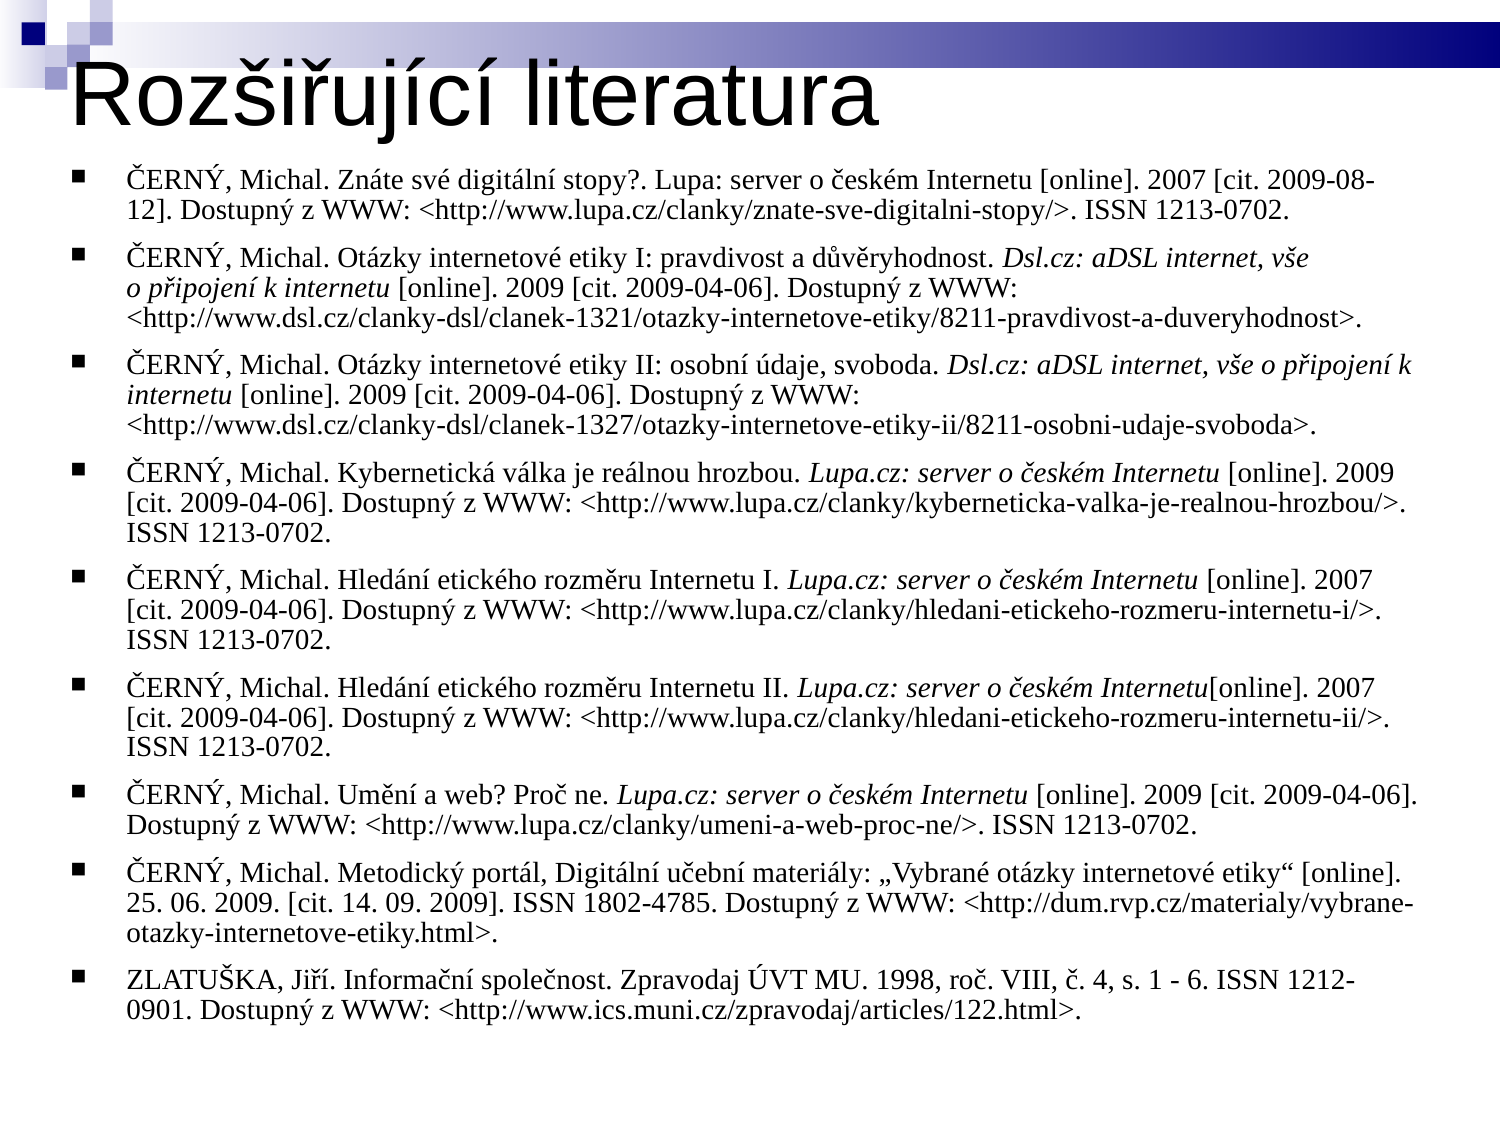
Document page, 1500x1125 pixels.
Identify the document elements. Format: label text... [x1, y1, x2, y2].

title Rozšiřující literatura [69, 7, 1420, 181]
list ČERNÝ, Michal. Znáte své digitální stopy?. Lupa: server o českém Internetu [online]. 2007 [cit. 2009-08-12]. Dostupný z WWW: <http://www.lupa.cz/clanky/znate-sve-digitalni-stopy/>. ISSN 1213-0702. ČERNÝ, Michal. Otázky internetové etiky I: pravdivost a důvěryhodnost. Dsl.cz: aDSL internet, vše o připojení k internetu [online]. 2009 [cit. 2009-04-06]. Dostupný z WWW: <http://www.dsl.cz/clanky-dsl/clanek-1321/otazky-internetove-etiky/8211-pravdivost-a-duveryhodnost>. ČERNÝ, Michal. Otázky internetové etiky II: osobní údaje, svoboda. Dsl.cz: aDSL internet, vše o připojení k internetu [online]. 2009 [cit. 2009-04-06]. Dostupný z WWW: <http://www.dsl.cz/clanky-dsl/clanek-1327/otazky-internetove-etiky-ii/8211-osobni-udaje-svoboda>. ČERNÝ, Michal. Kybernetická válka je reálnou hrozbou. Lupa.cz: server o českém Internetu [online]. 2009 [cit. 2009-04-06]. Dostupný z WWW: <http://www.lupa.cz/clanky/kyberneticka-valka-je-realnou-hrozbou/>. ISSN 1213-0702. ČERNÝ, Michal. Hledání etického rozměru Internetu I. Lupa.cz: server o českém Internetu [online]. 2007 [cit. 2009-04-06]. Dostupný z WWW: <http://www.lupa.cz/clanky/hledani-etickeho-rozmeru-internetu-i/>. ISSN 1213-0702. ČERNÝ, Michal. Hledání etického rozměru Internetu II. Lupa.cz: server o českém Internetu[online]. 2007 [cit. 2009-04-06]. Dostupný z WWW: <http://www.lupa.cz/clanky/hledani-etickeho-rozmeru-internetu-ii/>. ISSN 1213-0702. ČERNÝ, Michal. Umění a web? Proč ne. Lupa.cz: server o českém Internetu [online]. 2009 [cit. 2009-04-06]. Dostupný z WWW: <http://www.lupa.cz/clanky/umeni-a-web-proc-ne/>. ISSN 1213-0702. ČERNÝ, Michal. Metodický portál, Digitální učební materiály: „Vybrané otázky internetové etiky“ [online]. 25. 06. 2009. [cit. 14. 09. 2009]. ISSN 1802-4785. Dostupný z WWW: <http://dum.rvp.cz/materialy/vybrane-otazky-internetove-etiky.html>. ZLATUŠKA, Jiří. Informační společnost. Zpravodaj ÚVT MU. 1998, roč. VIII, č. 4, s. 1 - 6. ISSN 1212-0901. Dostupný z WWW: <http://www.ics.muni.cz/zpravodaj/articles/122.html>. [70, 163, 1421, 1087]
